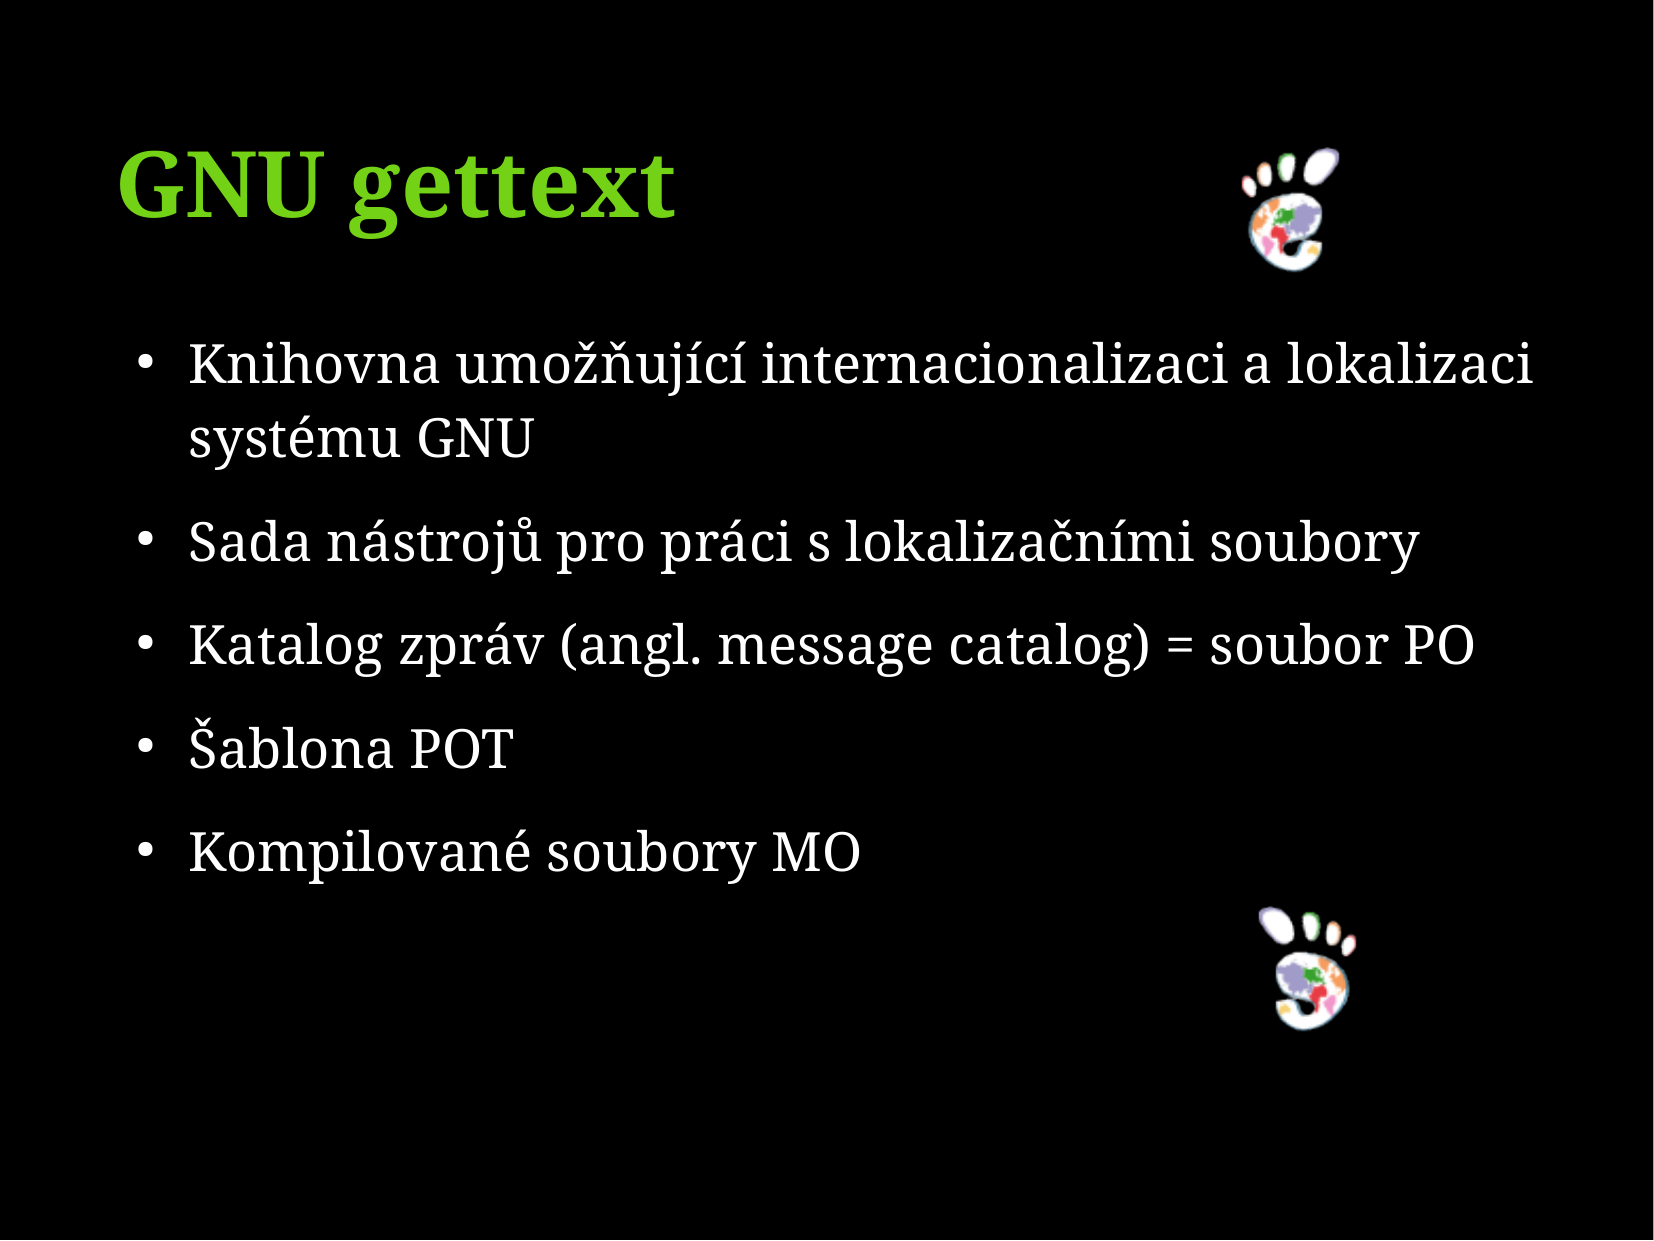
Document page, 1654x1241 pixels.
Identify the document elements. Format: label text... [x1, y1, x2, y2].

list Knihovna umožňující internacionalizaci a lokalizaci systému GNU Sada nástrojů pro práci s lokalizačními soubory Katalog zpráv (angl. message catalog) = soubor PO Šablona POT Kompilované soubory MO [118, 325, 1536, 1145]
title GNU gettext [115, 78, 1539, 287]
picture [1240, 147, 1342, 275]
picture [1257, 906, 1359, 1034]
